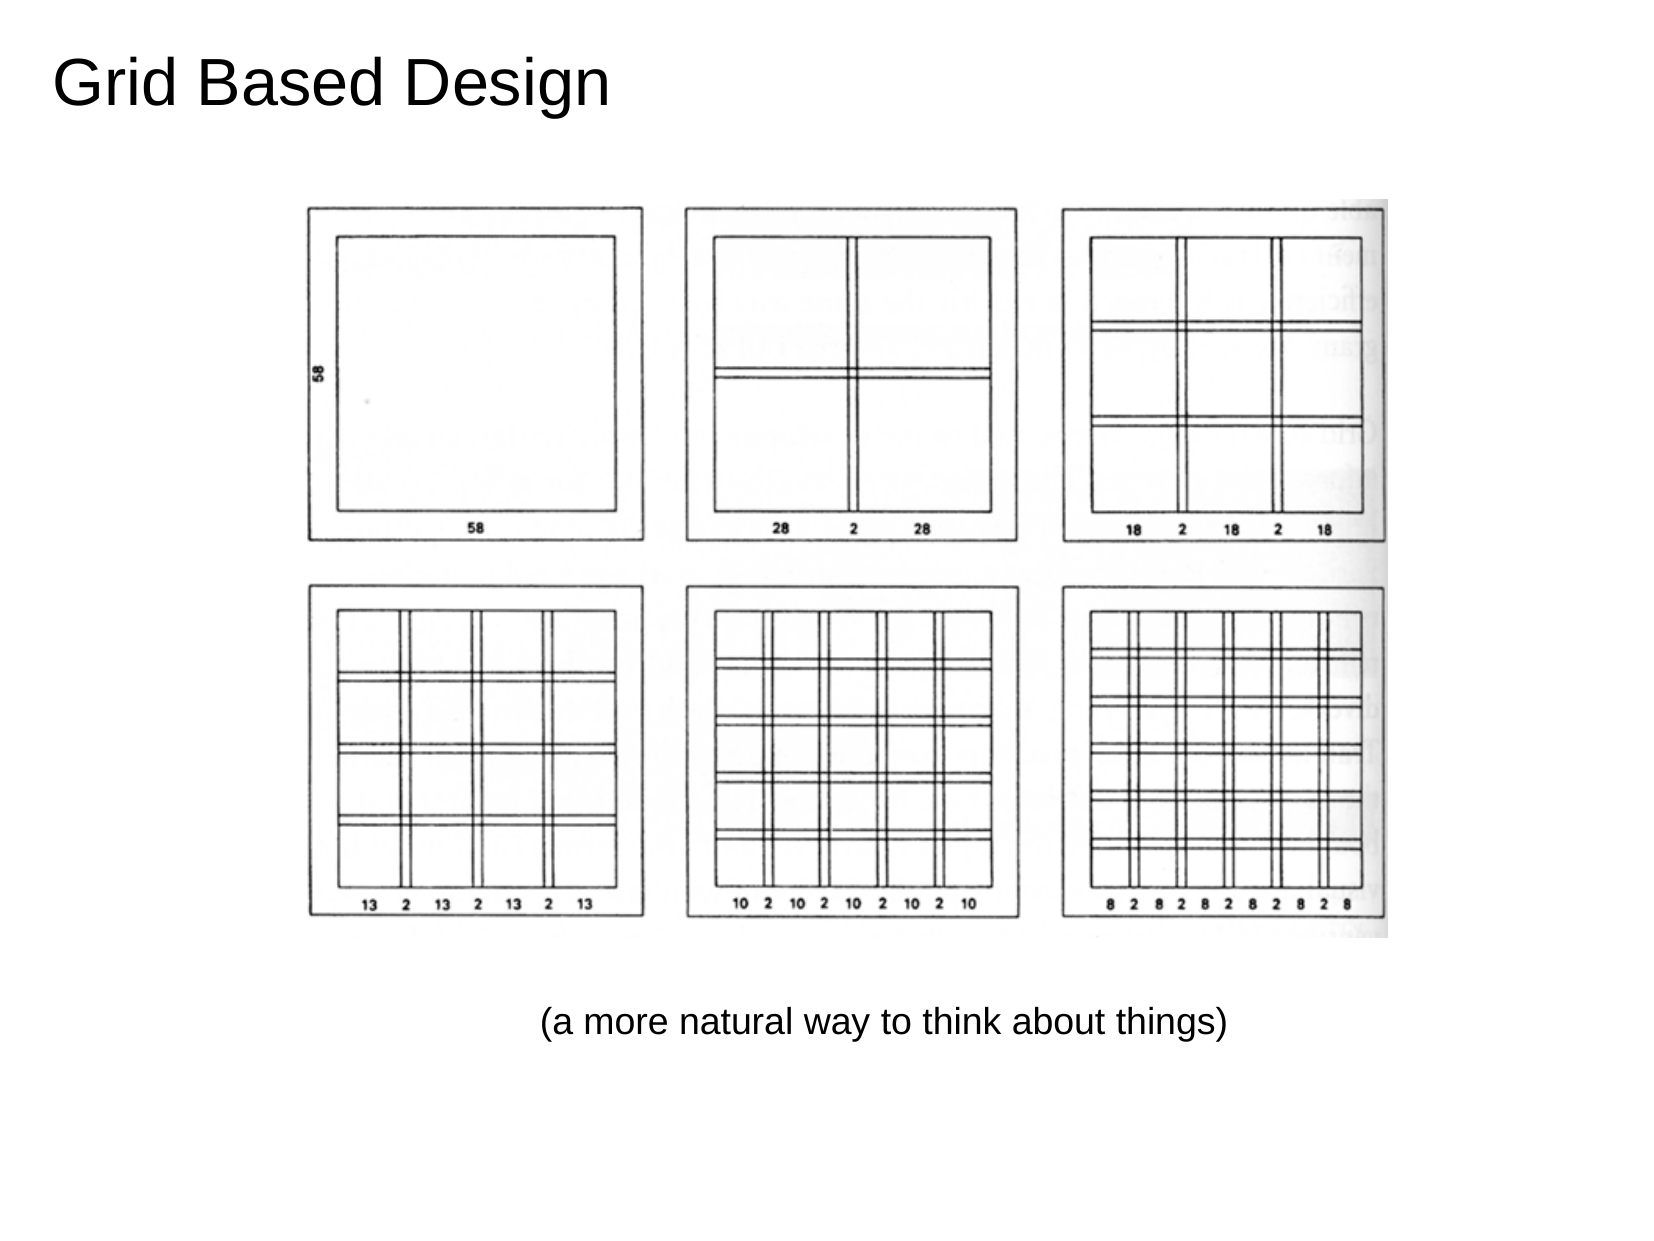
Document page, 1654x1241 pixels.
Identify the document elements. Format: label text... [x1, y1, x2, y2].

picture [300, 199, 1388, 938]
text_box Grid Based Design [37, 37, 1201, 128]
text_box (a more natural way to think about things) [525, 993, 1613, 1051]
